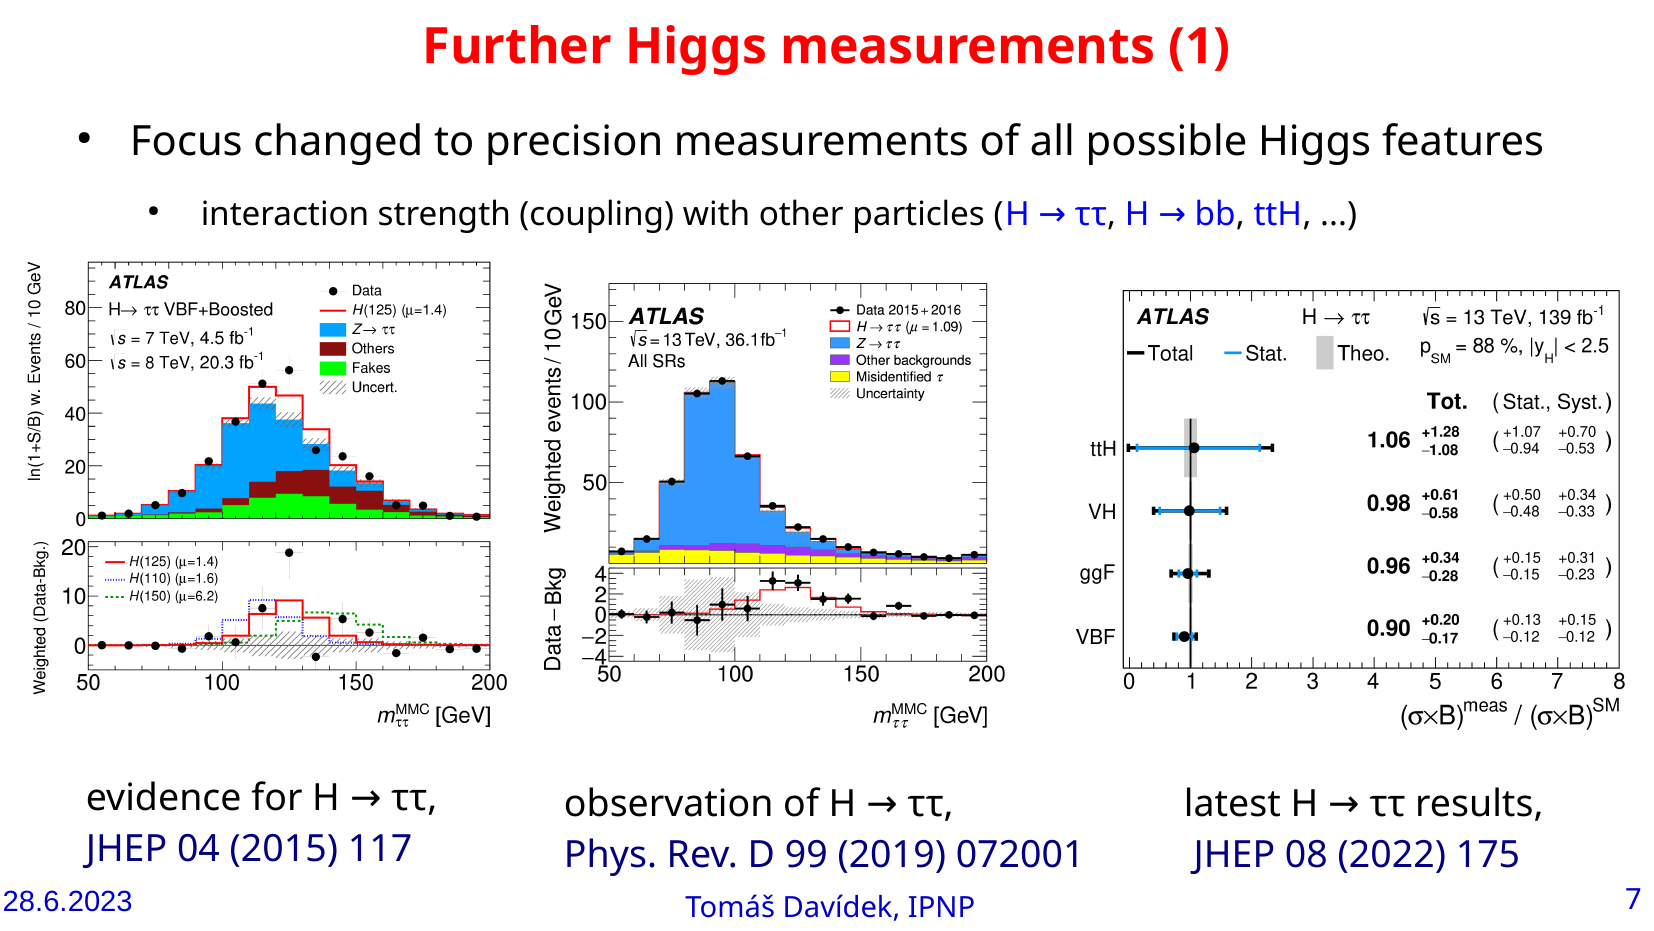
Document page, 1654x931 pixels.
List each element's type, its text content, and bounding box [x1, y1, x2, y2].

picture [531, 258, 1654, 746]
list Focus changed to precision measurements of all possible Higgs features interaction strength (coupling) with other particles (H → ττ, H → bb, ttH, ...) [59, 110, 1595, 651]
picture [13, 248, 515, 729]
title Further Higgs measurements (1) [82, 0, 1571, 89]
text_box observation of H → ττ, Phys. Rev. D 99 (2019) 072001 [549, 768, 1140, 931]
text_box evidence for H → ττ, JHEP 04 (2015) 117 [71, 762, 473, 931]
text_box latest H → ττ results, JHEP 08 (2022) 175 [1169, 768, 1595, 889]
